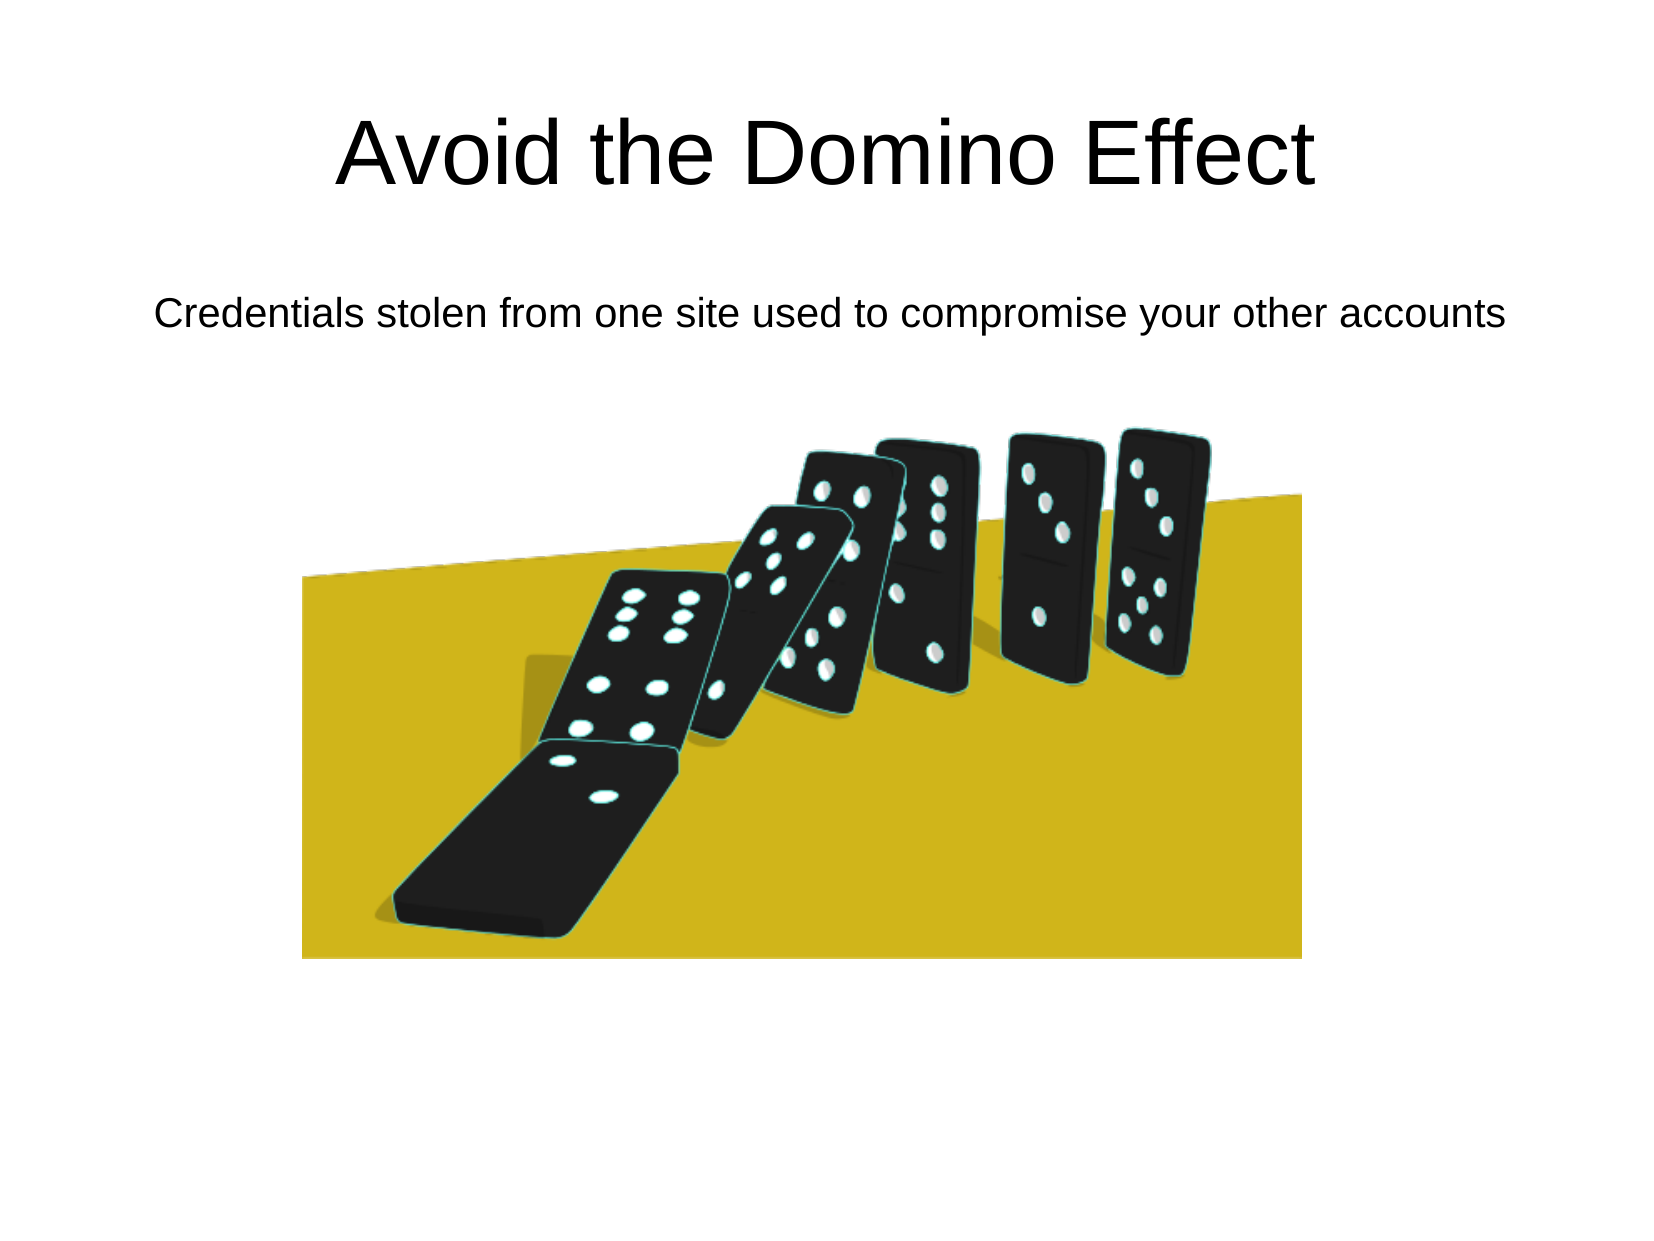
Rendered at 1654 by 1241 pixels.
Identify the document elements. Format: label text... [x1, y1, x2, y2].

title Avoid the Domino Effect [82, 49, 1571, 257]
picture [302, 395, 1302, 959]
list Credentials stolen from one site used to compromise your other accounts [82, 290, 1538, 1010]
